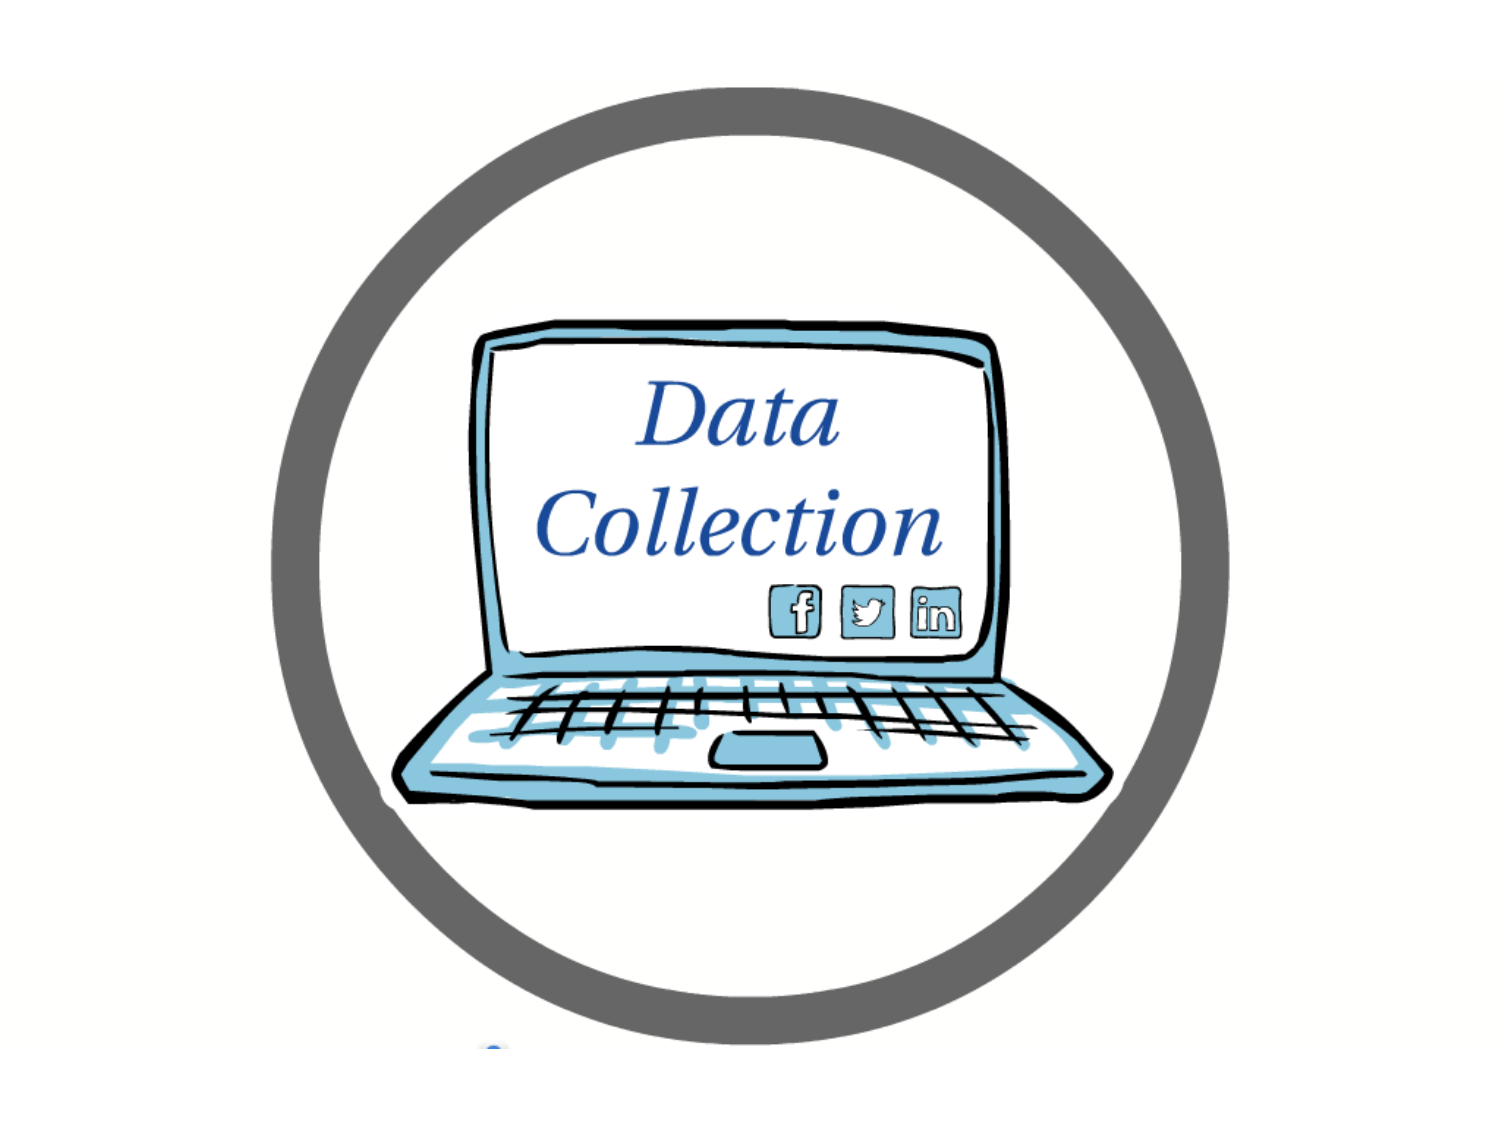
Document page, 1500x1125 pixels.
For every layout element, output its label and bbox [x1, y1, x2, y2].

picture [0, 76, 1500, 1049]
